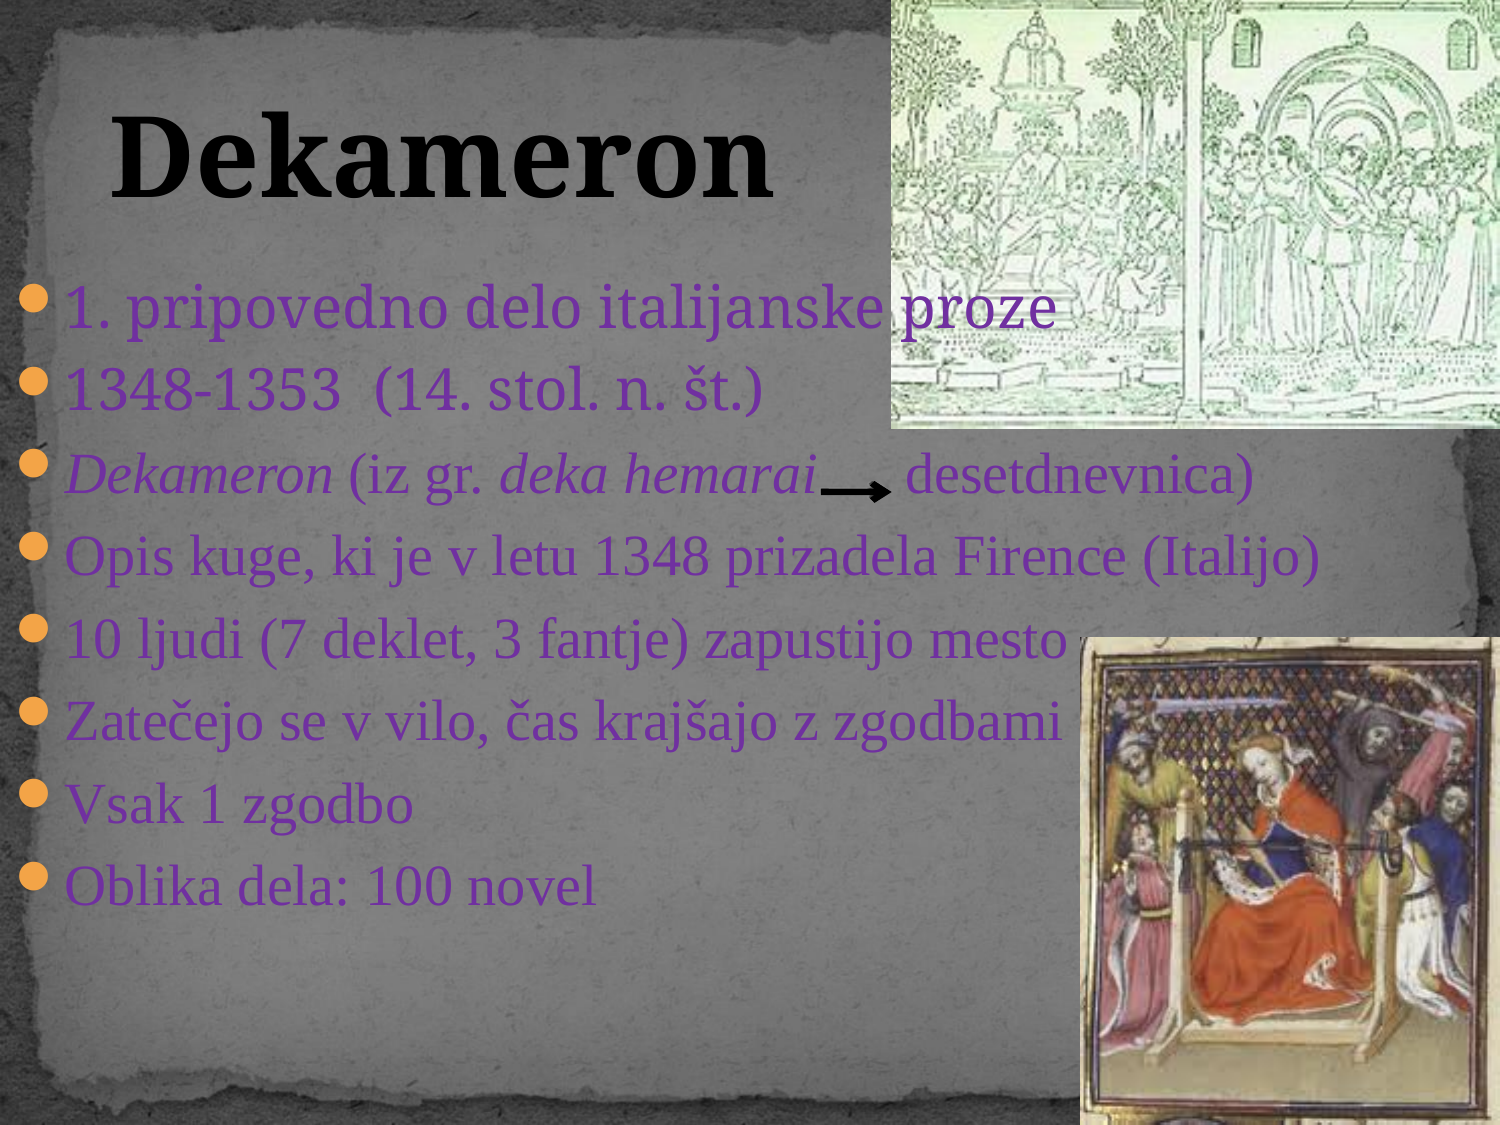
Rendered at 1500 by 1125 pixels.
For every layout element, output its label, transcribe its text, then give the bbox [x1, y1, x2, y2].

text_box Dekameron [94, 78, 822, 228]
picture [0, 0, 1500, 262]
list 1. pripovedno delo italijanske proze 1348-1353 (14. stol. n. št.) Dekameron (iz gr. deka hemarai desetdnevnica) Opis kuge, ki je v letu 1348 prizadela Firence (Italijo) 10 ljudi (7 deklet, 3 fantje) zapustijo mesto Zatečejo se v vilo, čas krajšajo z zgodbami Vsak 1 zgodbo Oblika dela: 100 novel [0, 262, 1500, 1125]
picture [1080, 637, 1500, 1125]
